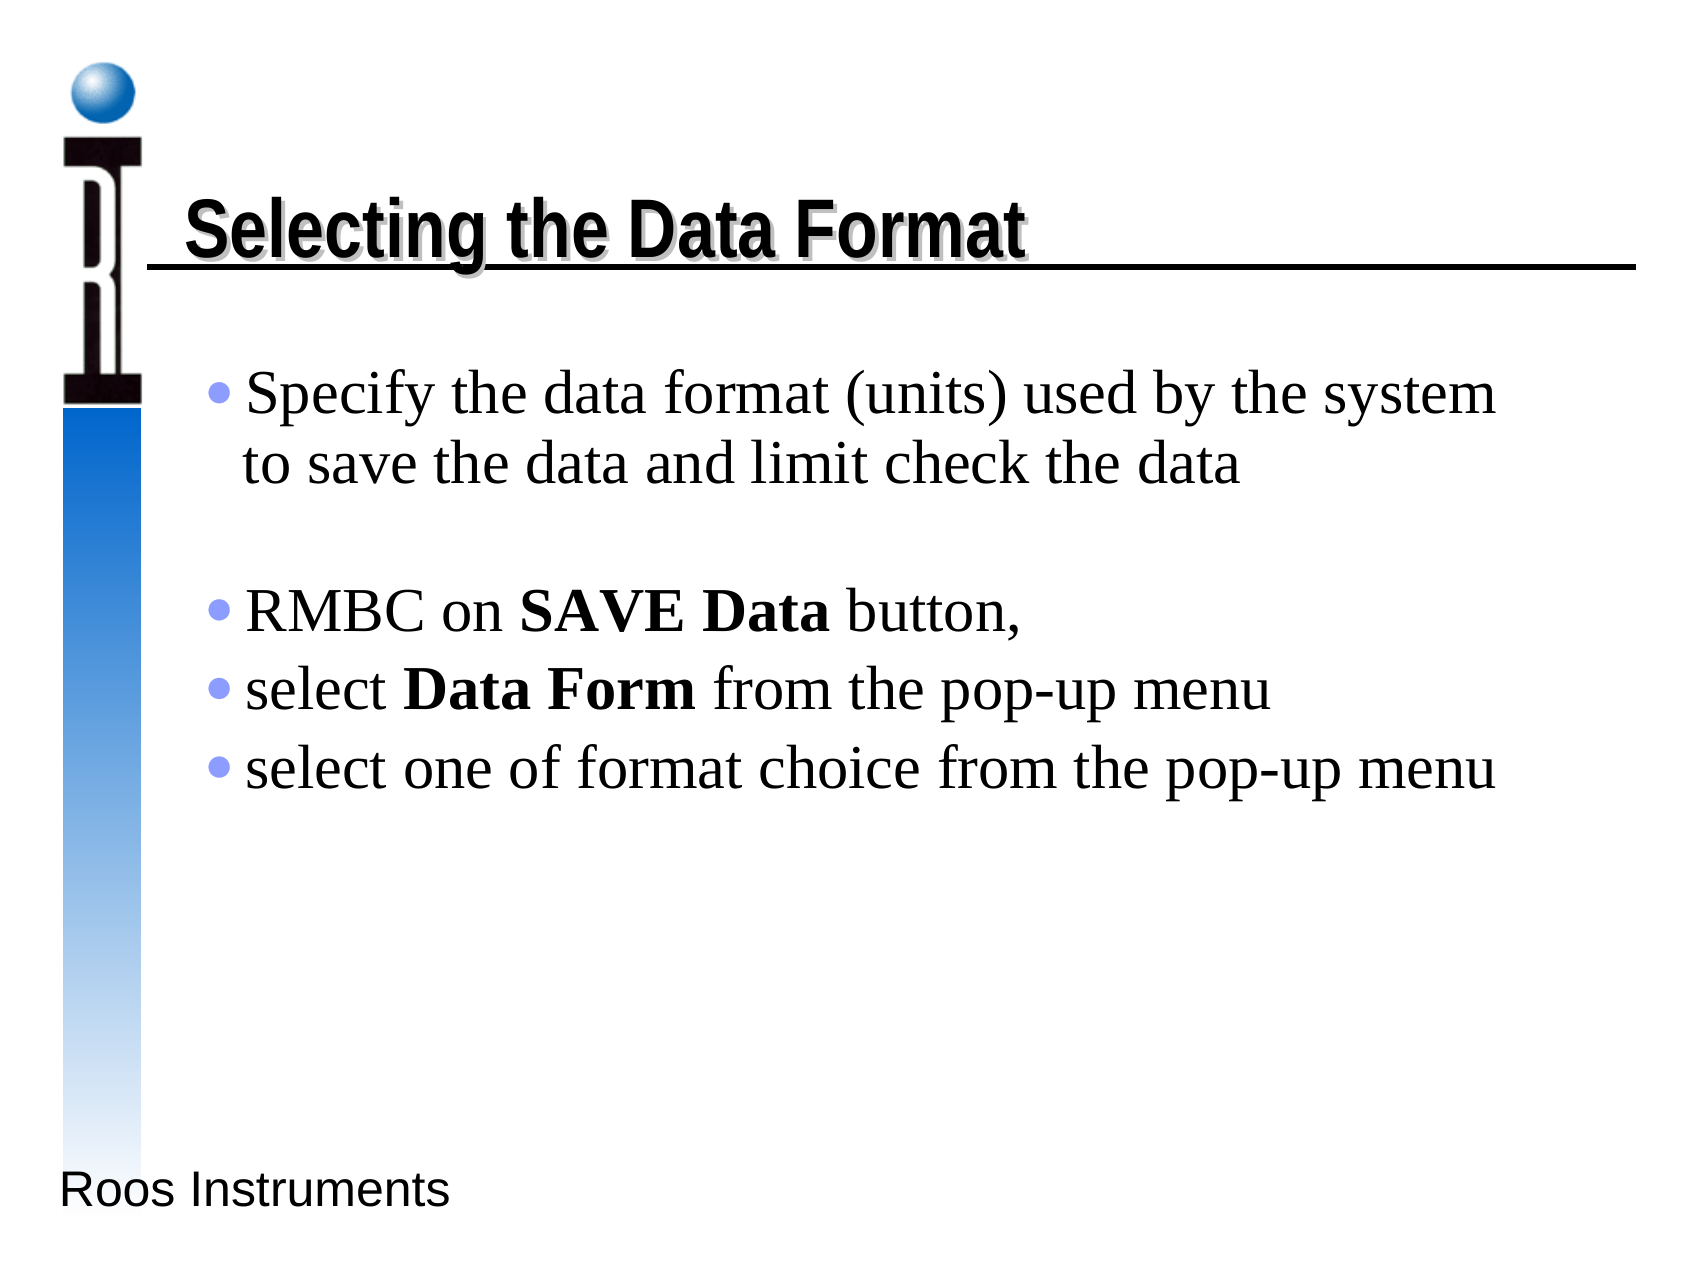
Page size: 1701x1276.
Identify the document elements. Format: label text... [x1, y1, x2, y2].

picture [59, 58, 147, 411]
text_box Selecting the Data Format [184, 92, 1539, 274]
text_box Specify the data format (units) used by the system to save the data and limit check the data RMBC on SAVE Data button, select Data Form from the pop-up menu select one of format choice from the pop-up menu [192, 358, 1550, 810]
